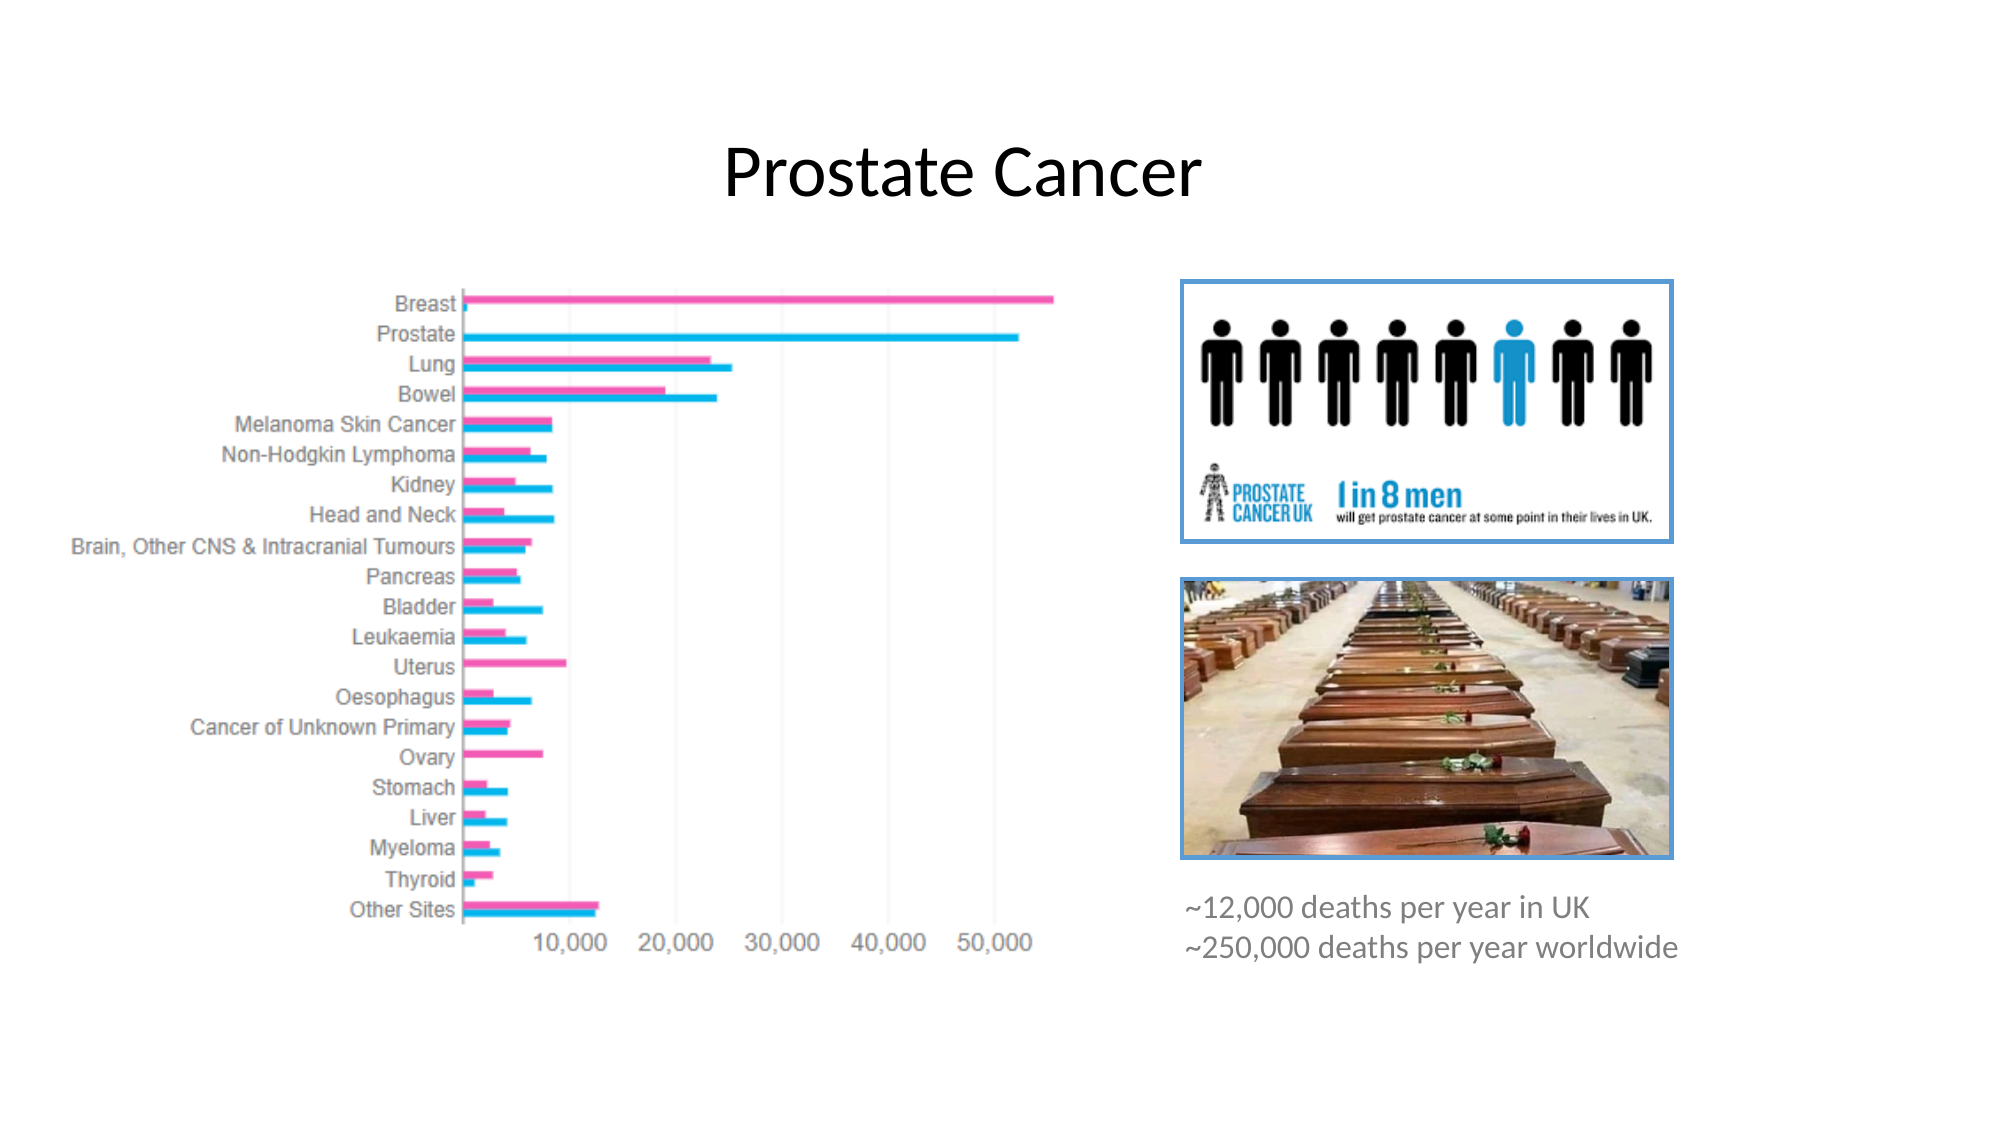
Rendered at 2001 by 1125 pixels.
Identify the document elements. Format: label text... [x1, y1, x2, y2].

picture [1184, 581, 1669, 856]
text_box ~12,000 deaths per year in UK ~250,000 deaths per year worldwide [1170, 877, 1703, 974]
picture [1184, 284, 1669, 539]
picture [43, 284, 1090, 995]
text_box Prostate Cancer [708, 113, 1224, 220]
